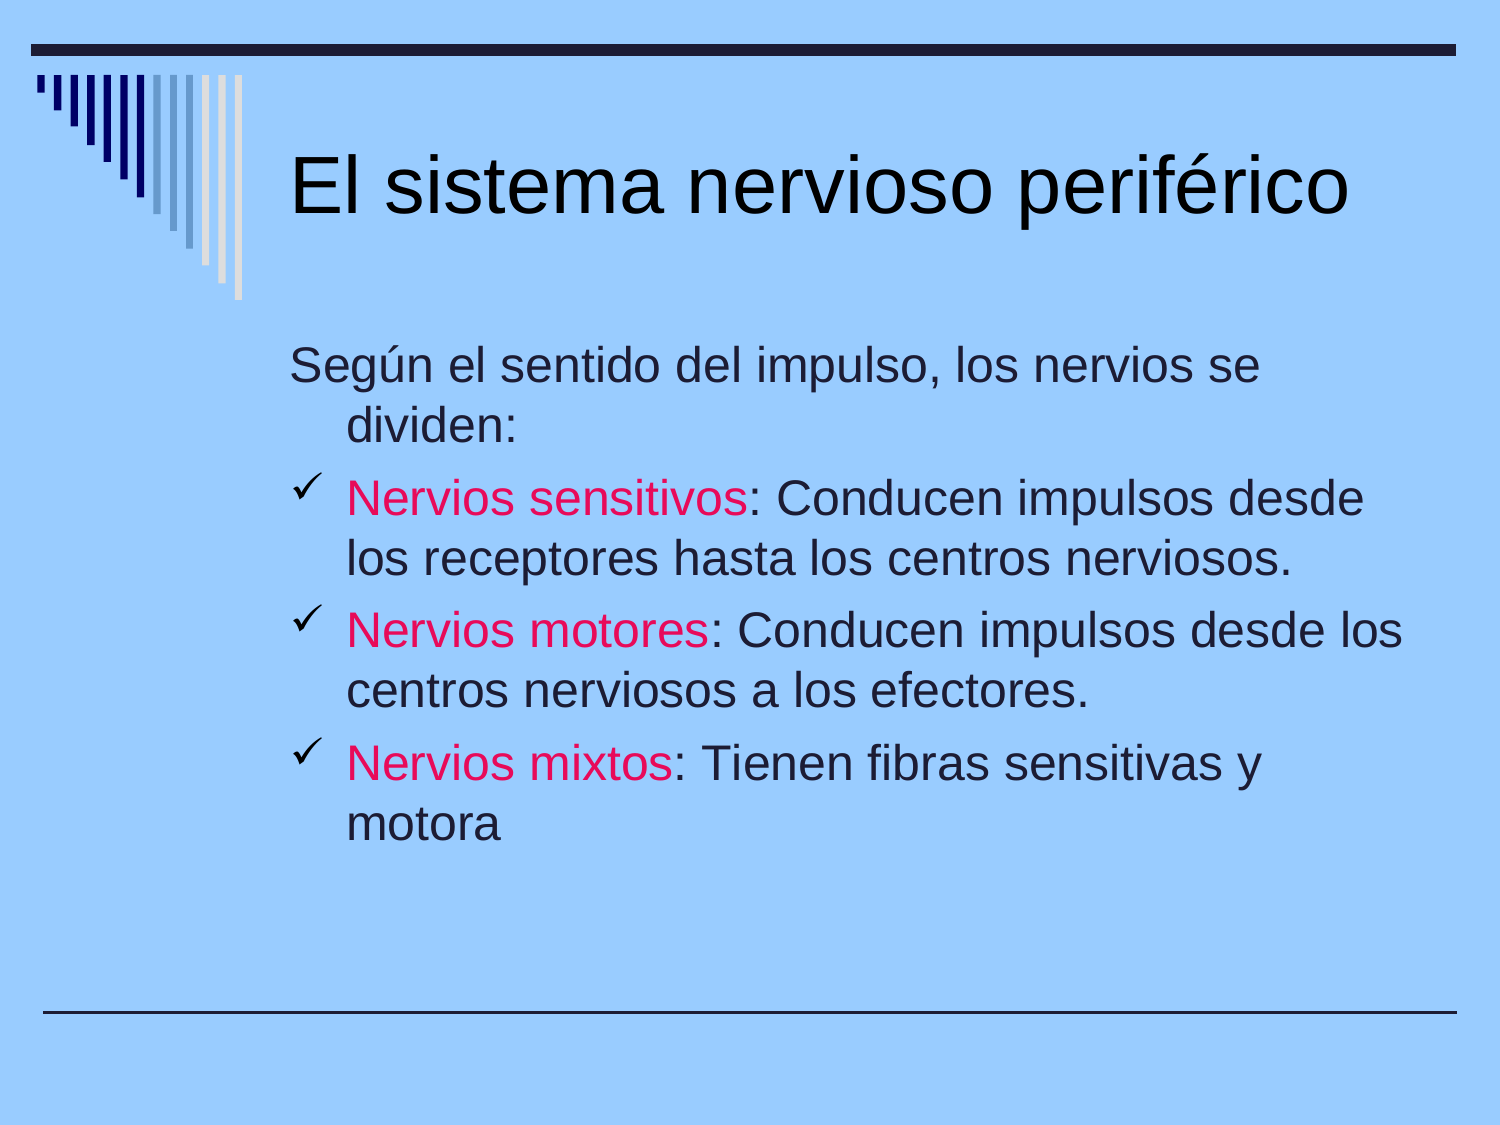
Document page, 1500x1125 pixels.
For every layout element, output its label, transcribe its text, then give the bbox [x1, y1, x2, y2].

title El sistema nervioso periférico [274, 75, 1425, 288]
list Según el sentido del impulso, los nervios se dividen: Nervios sensitivos: Conducen impulsos desde los receptores hasta los centros nerviosos. Nervios motores: Conducen impulsos desde los centros nerviosos a los efectores. Nervios mixtos: Tienen fibras sensitivas y motora [274, 324, 1425, 1001]
